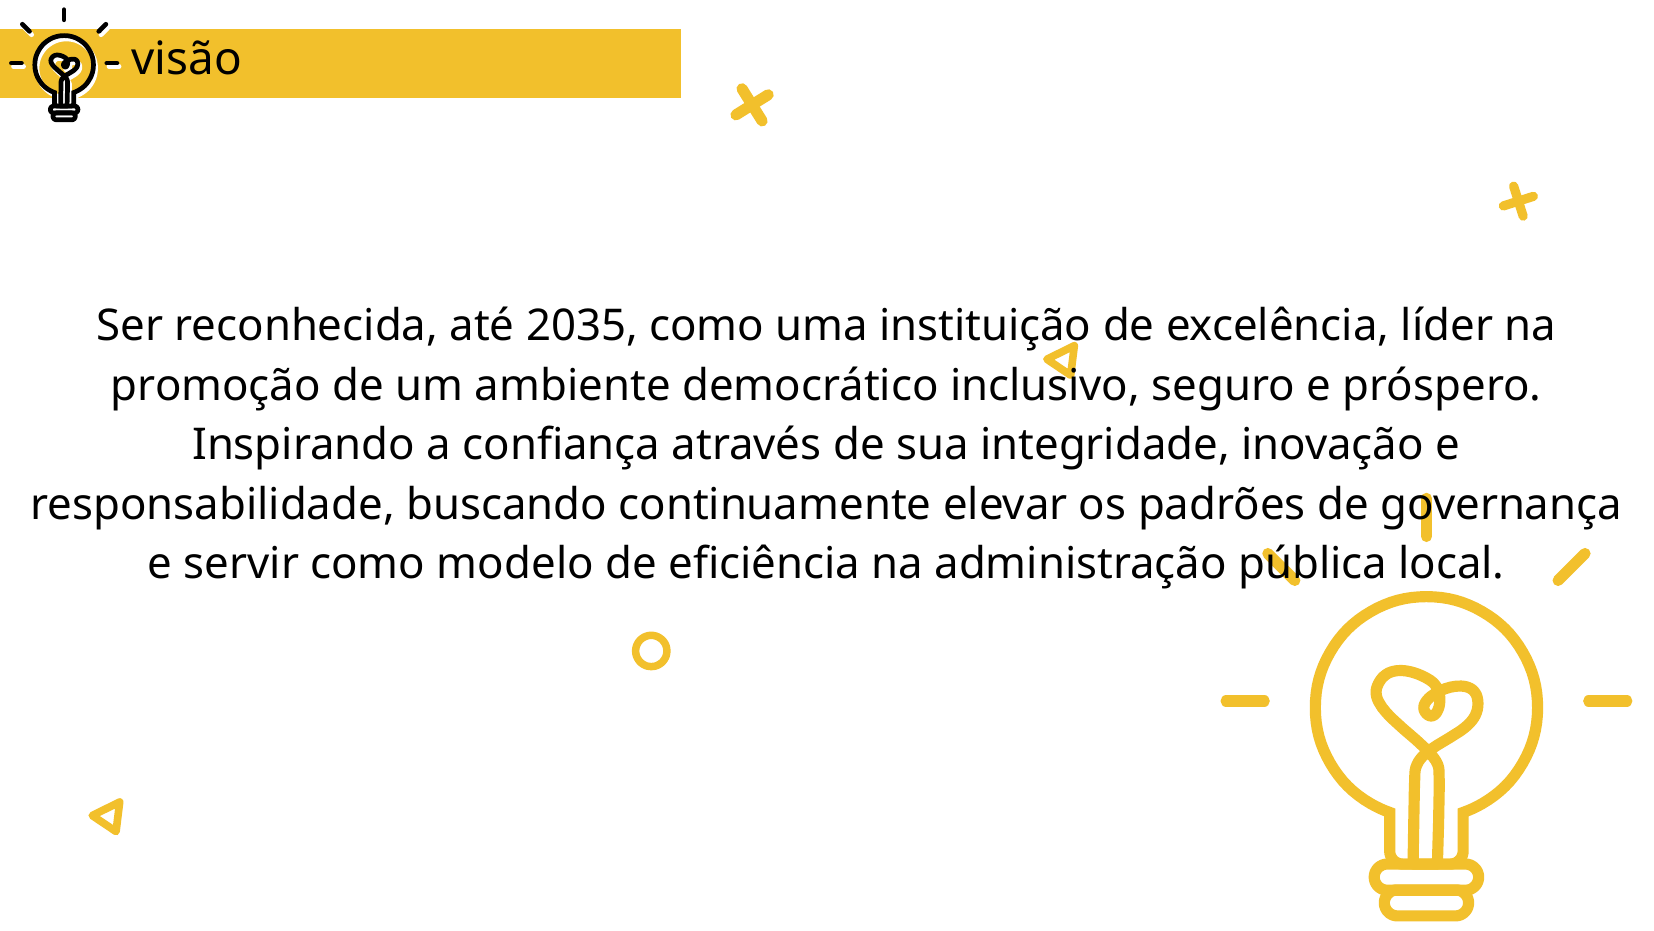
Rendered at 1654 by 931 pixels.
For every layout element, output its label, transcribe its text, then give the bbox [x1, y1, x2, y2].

title visão [131, 16, 578, 97]
title Ser reconhecida, até 2035, como uma instituição de excelência, líder na promoção de um ambiente democrático inclusivo, seguro e próspero. Inspirando a confiança através de sua integridade, inovação e responsabilidade, buscando continuamente elevar os padrões de governança e servir como modelo de eficiência na administração pública local. [29, 206, 1625, 680]
